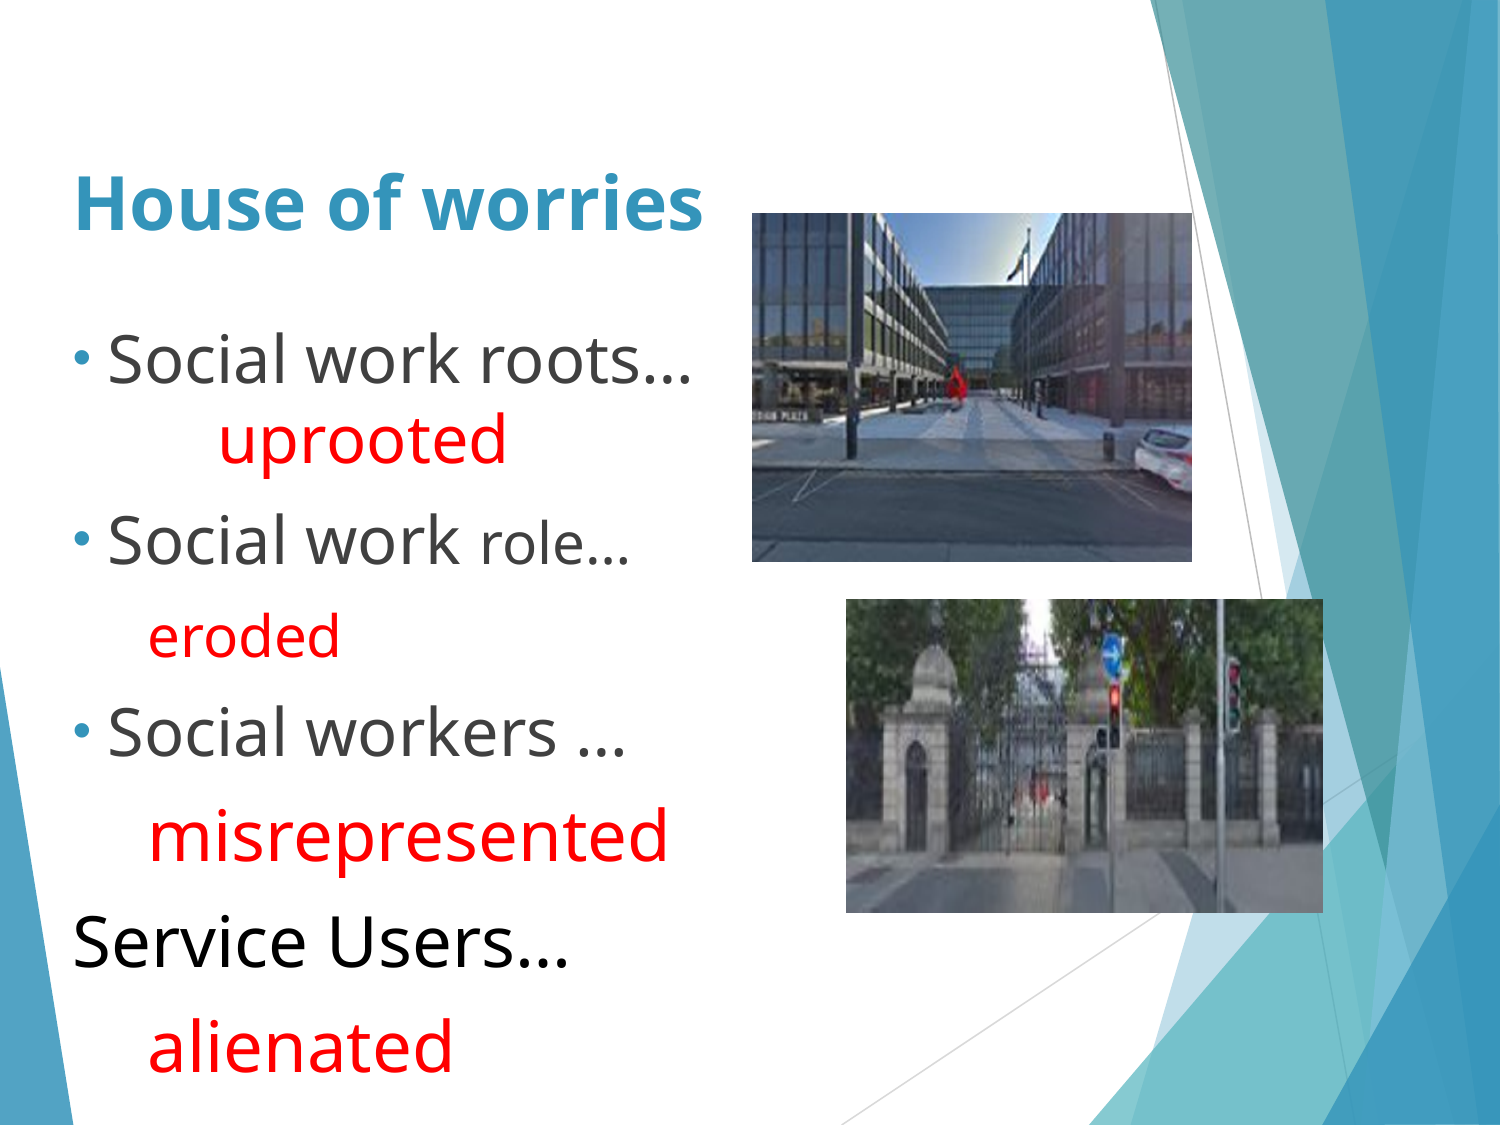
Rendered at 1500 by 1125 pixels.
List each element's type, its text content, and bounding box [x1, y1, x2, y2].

list Social work roots… uprooted Social work role… eroded Social workers … misrepresented Service Users… alienated [57, 309, 738, 1105]
picture [752, 213, 1192, 562]
title House of worries [57, 28, 725, 254]
picture [846, 599, 1323, 913]
